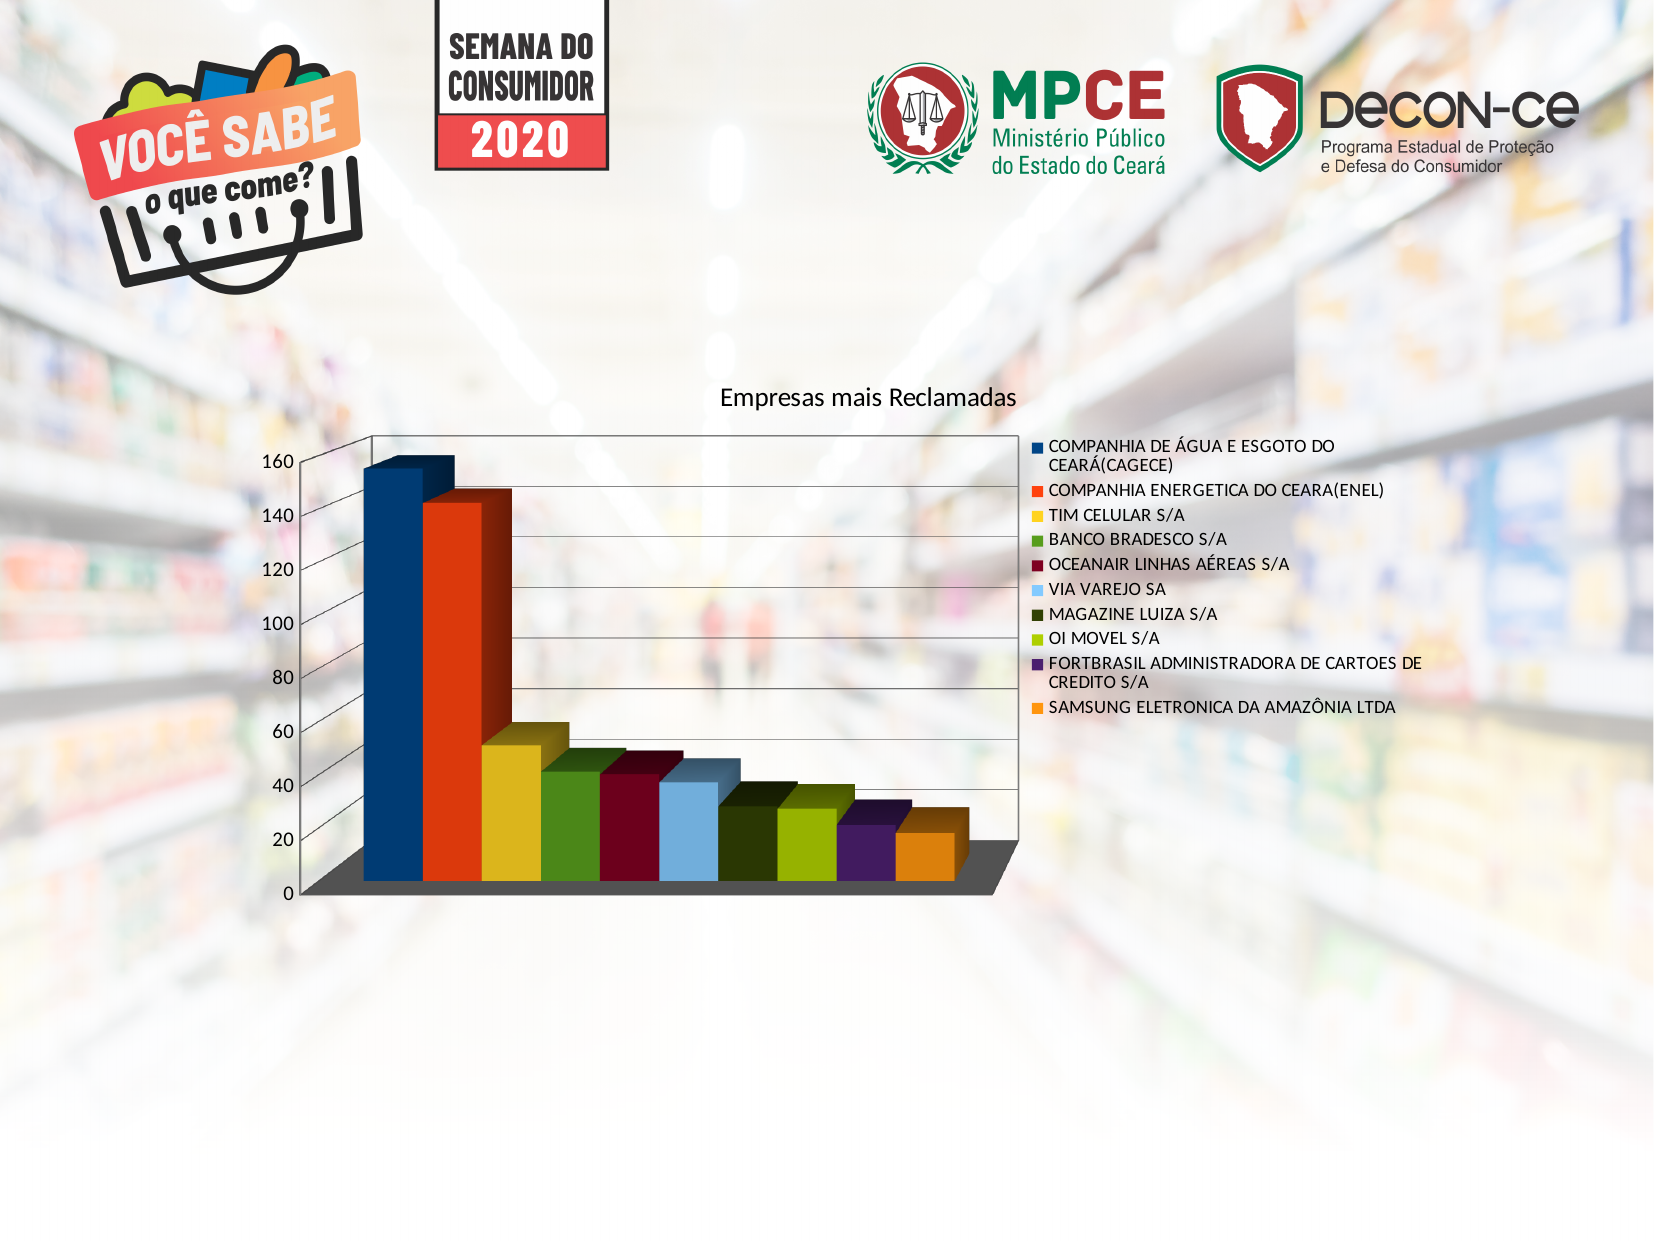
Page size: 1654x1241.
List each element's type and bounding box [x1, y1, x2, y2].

chart [209, 358, 1528, 918]
